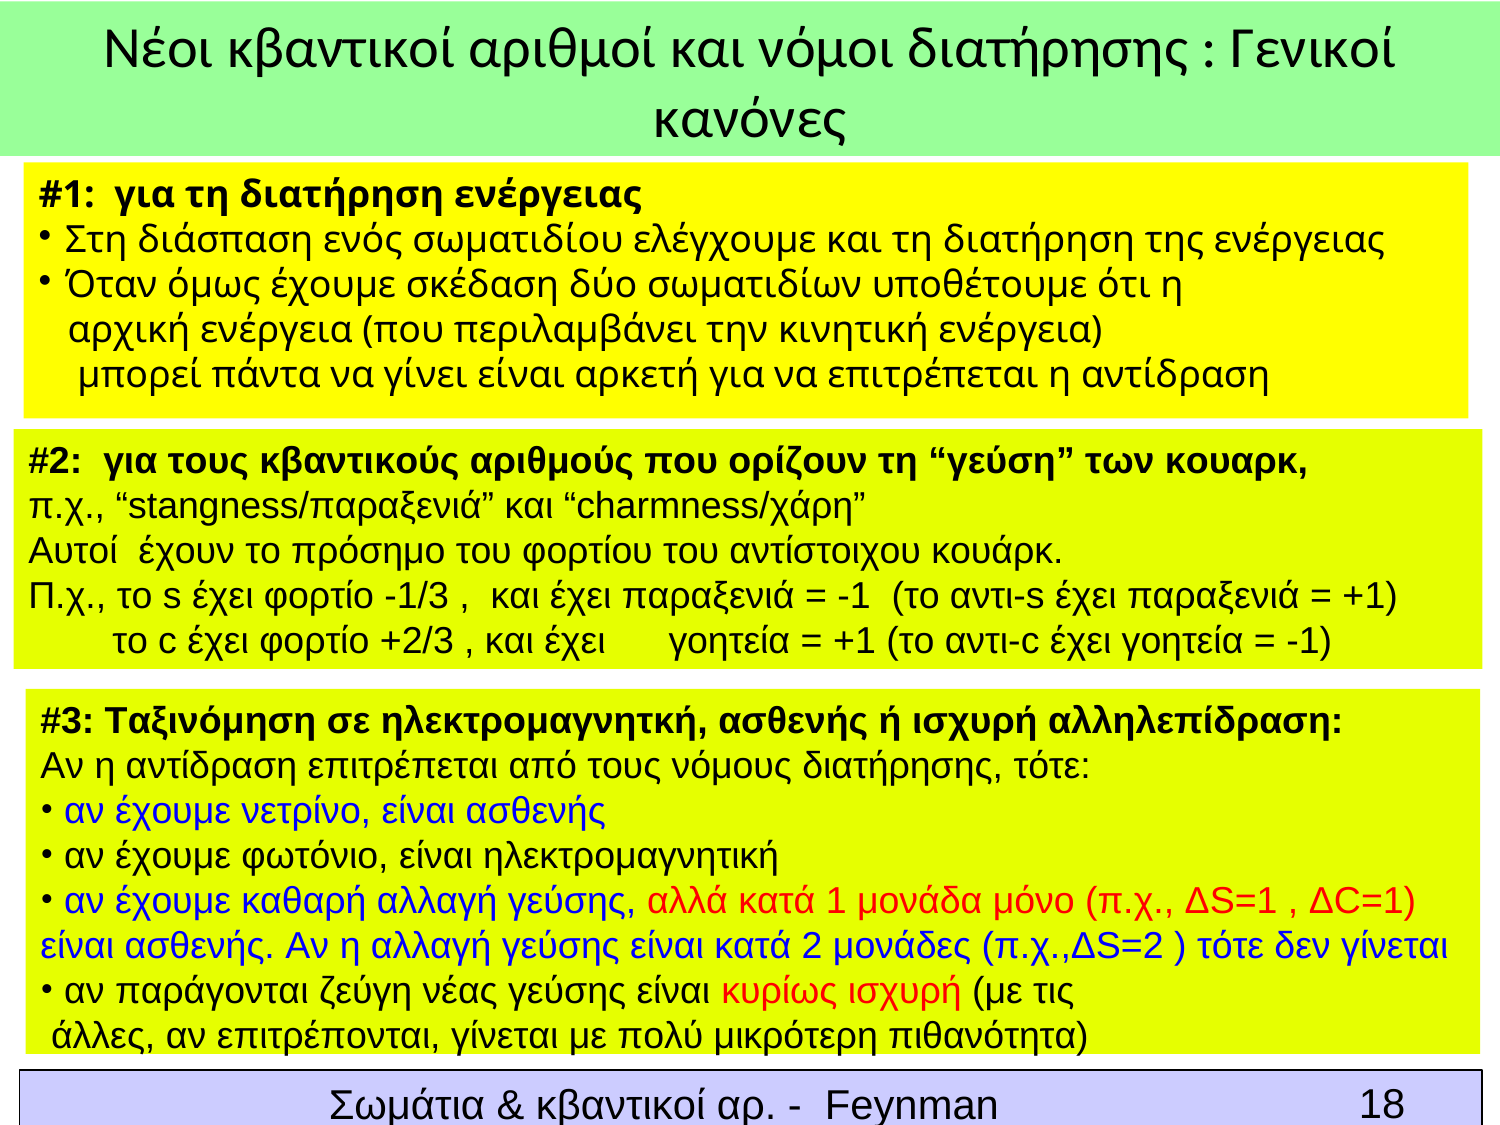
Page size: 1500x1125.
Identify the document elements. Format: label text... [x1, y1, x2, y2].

text_box #3: Ταξινόμηση σε ηλεκτρομαγνητκή, ασθενής ή ισχυρή αλληλεπίδραση: Αν η αντίδραση επιτρέπεται από τους νόμους διατήρησης, τότε: αν έχουμε νετρίνο, είναι ασθενής αν έχουμε φωτόνιο, είναι ηλεκτρομαγνητική αν έχουμε καθαρή αλλαγή γεύσης, αλλά κατά 1 μονάδα μόνο (π.χ., ΔS=1 , ΔC=1) είναι ασθενής. Αν η αλλαγή γεύσης είναι κατά 2 μονάδες (π.χ.,ΔS=2 ) τότε δεν γίνεται αν παράγονται ζεύγη νέας γεύσης είναι κυρίως ισχυρή (με τις άλλες, αν επιτρέπονται, γίνεται με πολύ μικρότερη πιθανότητα) [25, 688, 1481, 1054]
text_box #1: για τη διατήρηση ενέργειας Στη διάσπαση ενός σωματιδίου ελέγχουμε και τη διατήρηση της ενέργειας Όταν όμως έχουμε σκέδαση δύο σωματιδίων υποθέτουμε ότι η αρχική ενέργεια (που περιλαμβάνει την κινητική ενέργεια) μπορεί πάντα να γίνει είναι αρκετή για να επιτρέπεται η αντίδραση [23, 162, 1469, 419]
text_box Νέοι κβαντικοί αριθμοί και νόμοι διατήρησης : Γενικοί κανόνες [0, 1, 1500, 156]
text_box #2: για τους κβαντικούς αριθμούς που ορίζουν τη “γεύση” των κουαρκ, π.χ., “stangness/παραξενιά” και “charmness/χάρη” Αυτοί έχουν το πρόσημο του φορτίου του αντίστοιχου κουάρκ. Π.χ., το s έχει φορτίο -1/3 , και έχει παραξενιά = -1 (το αντι-s έχει παραξενιά = +1) το c έχει φορτίο +2/3 , και έχει γοητεία = +1 (το αντι-c έχει γοητεία = -1) [13, 429, 1483, 669]
